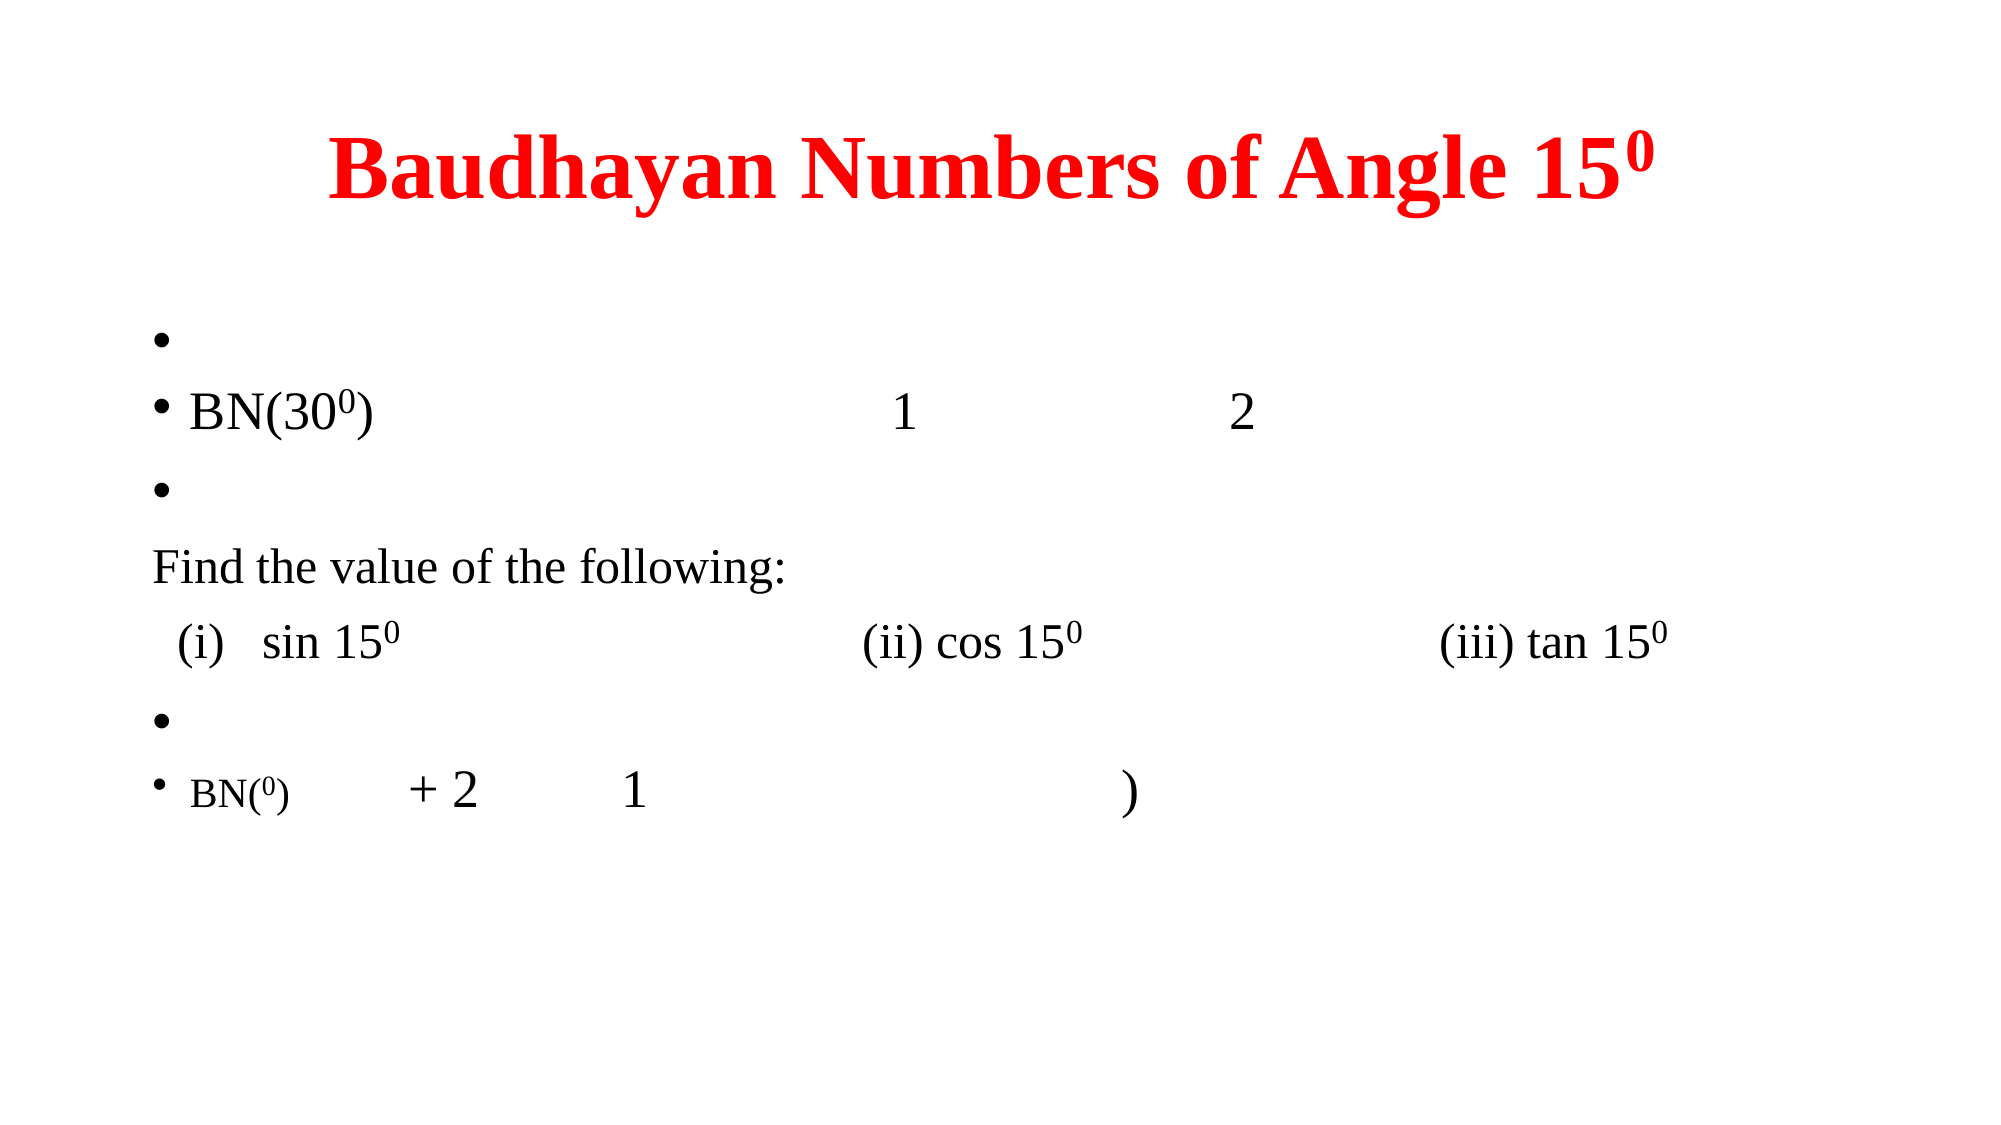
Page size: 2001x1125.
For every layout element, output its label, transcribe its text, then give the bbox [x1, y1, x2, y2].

title Baudhayan Numbers of Angle 150 [137, 59, 1863, 278]
list BN(300) 1 2 Find the value of the following: (i) sin 150 (ii) cos 150 (iii) tan 150 BN(0) + 2 1 ) [137, 299, 1863, 1014]
